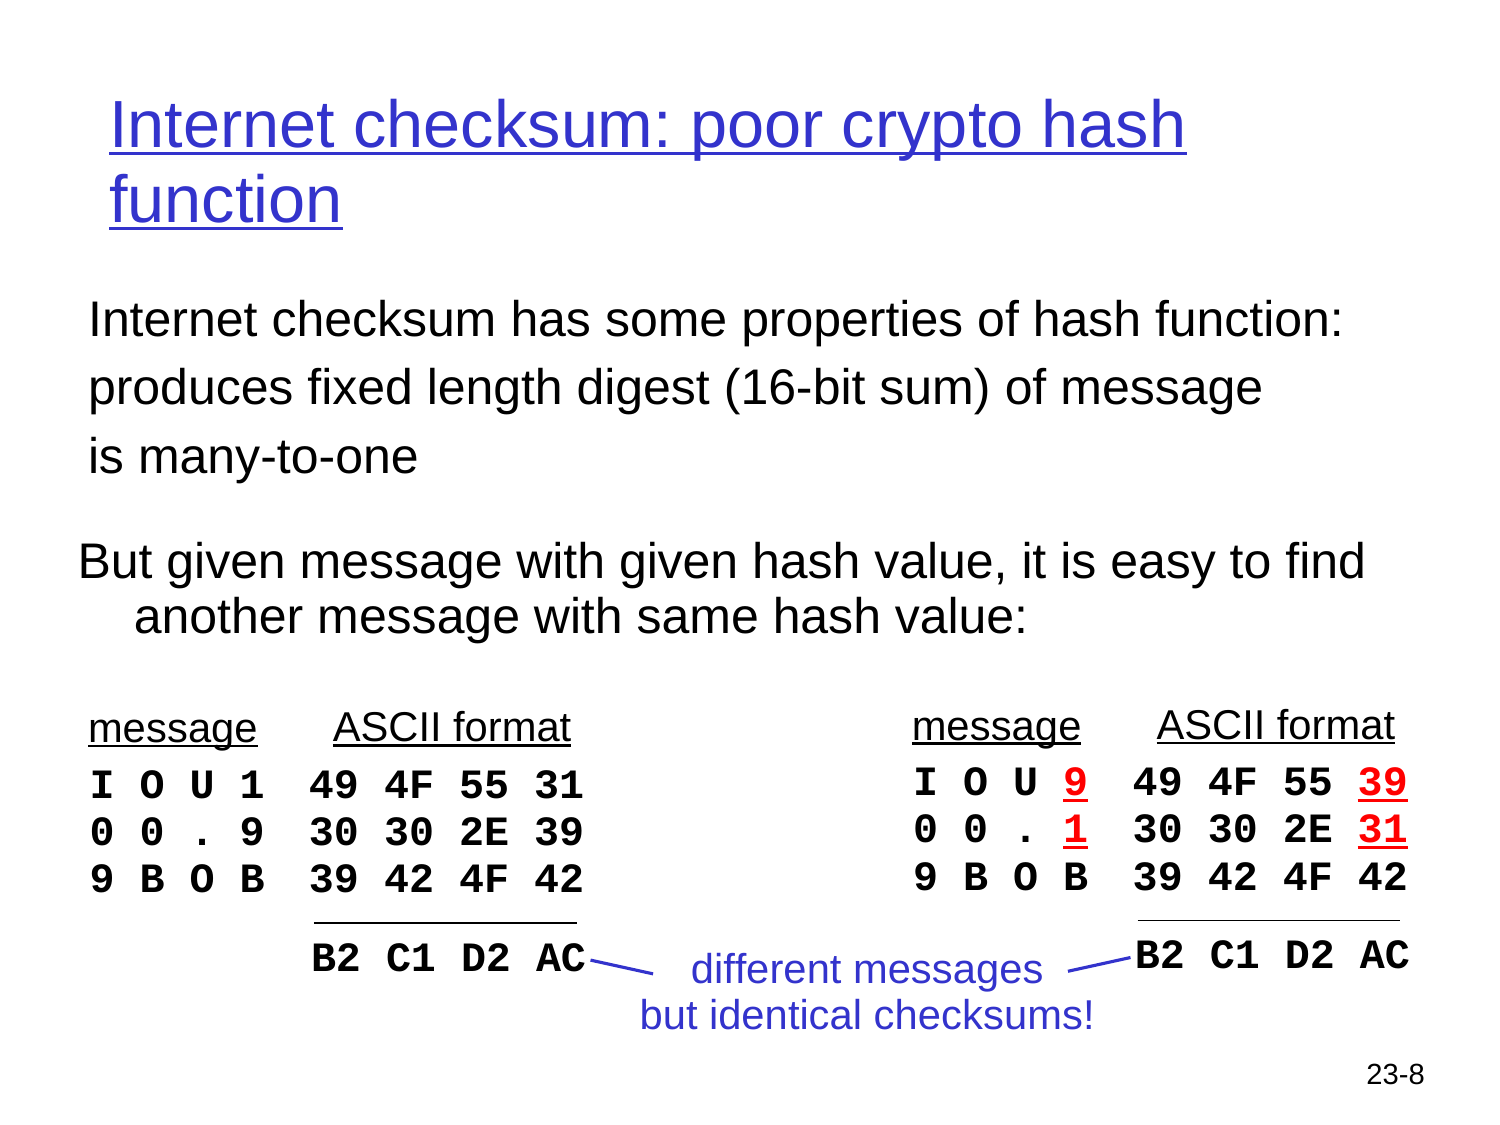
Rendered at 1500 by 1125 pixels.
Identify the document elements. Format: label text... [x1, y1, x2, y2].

text_box 49 4F 55 39 30 30 2E 31 39 42 4F 42 [1117, 753, 1423, 911]
text_box different messages but identical checksums! [624, 938, 1110, 1047]
text_box ASCII format [318, 696, 587, 759]
text_box message [897, 694, 1097, 757]
text_box ASCII format [1141, 693, 1411, 756]
text_box 49 4F 55 31 30 30 2E 39 39 42 4F 42 [294, 755, 599, 914]
text_box But given message with given hash value, it is easy to find another message with same hash value: [62, 525, 1446, 686]
text_box I O U 1 0 0 . 9 9 B O B [74, 755, 280, 914]
text_box message [73, 697, 273, 760]
text_box B2 C1 D2 AC [1119, 925, 1425, 989]
text_box I O U 9 0 0 . 1 9 B O B [898, 753, 1104, 911]
title Internet checksum: poor crypto hash function [94, 68, 1351, 257]
text_box B2 C1 D2 AC [296, 928, 602, 992]
list Internet checksum has some properties of hash function: produces fixed length digest (16-bit sum) of message is many-to-one [73, 283, 1456, 633]
